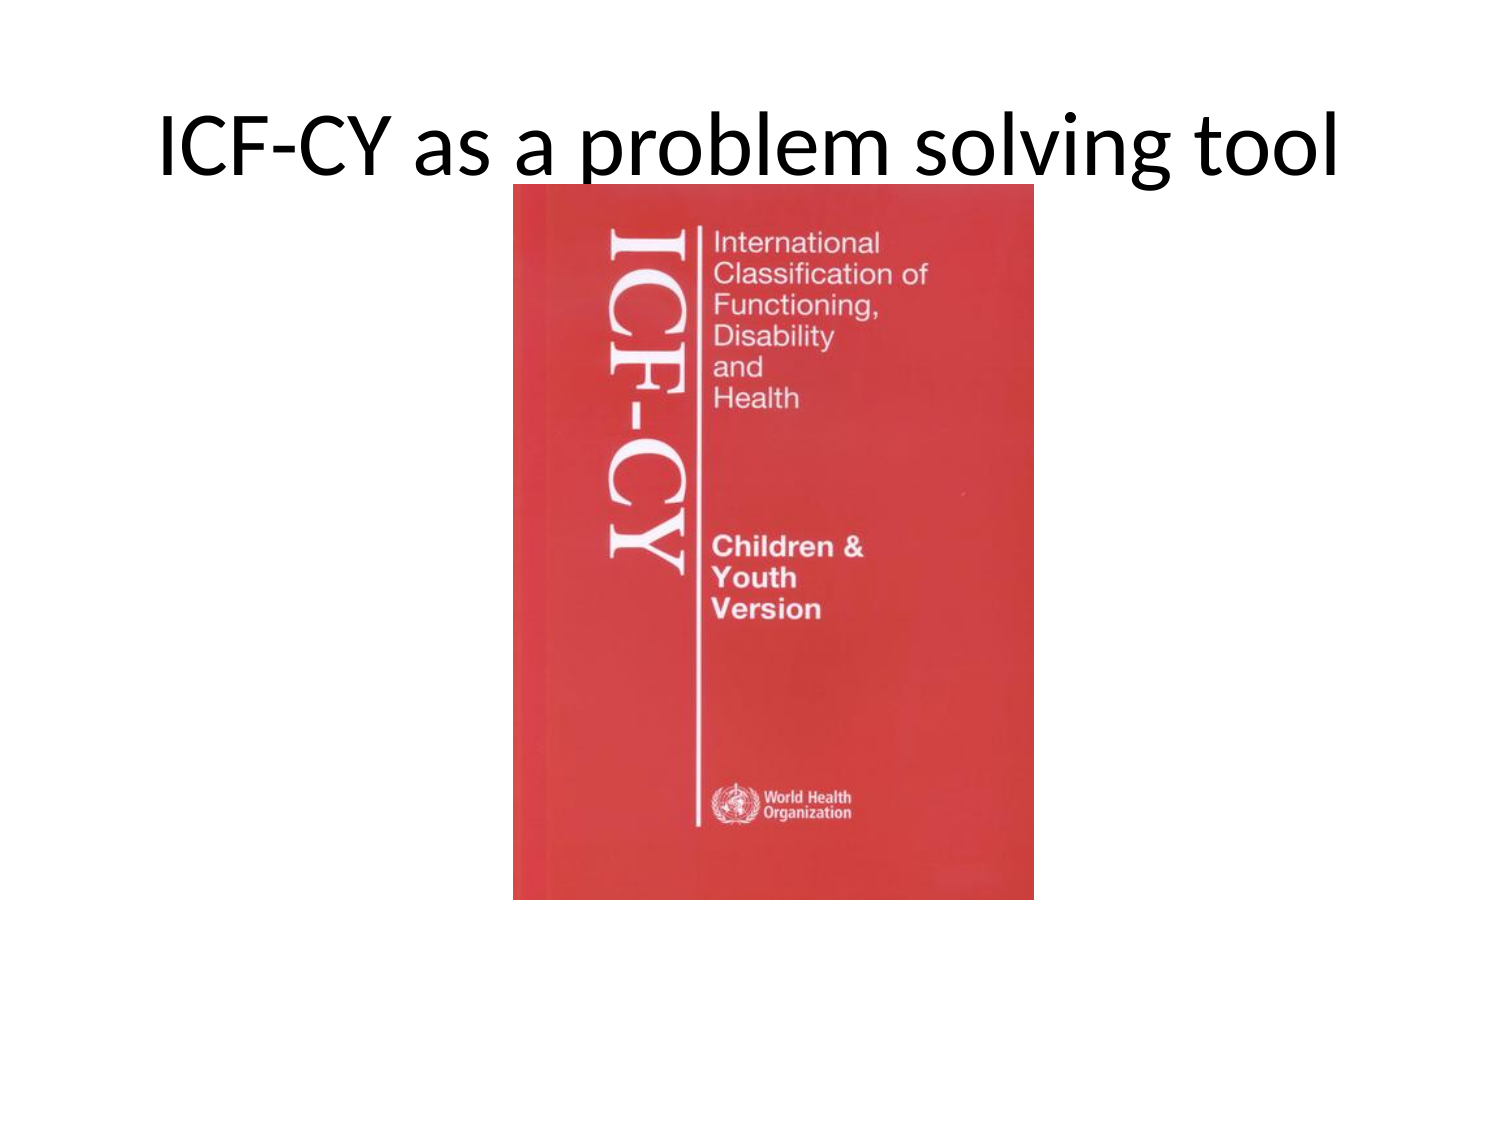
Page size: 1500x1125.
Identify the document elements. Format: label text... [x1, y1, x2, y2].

picture [513, 184, 1034, 900]
title ICF-CY as a problem solving tool [75, 45, 1426, 233]
